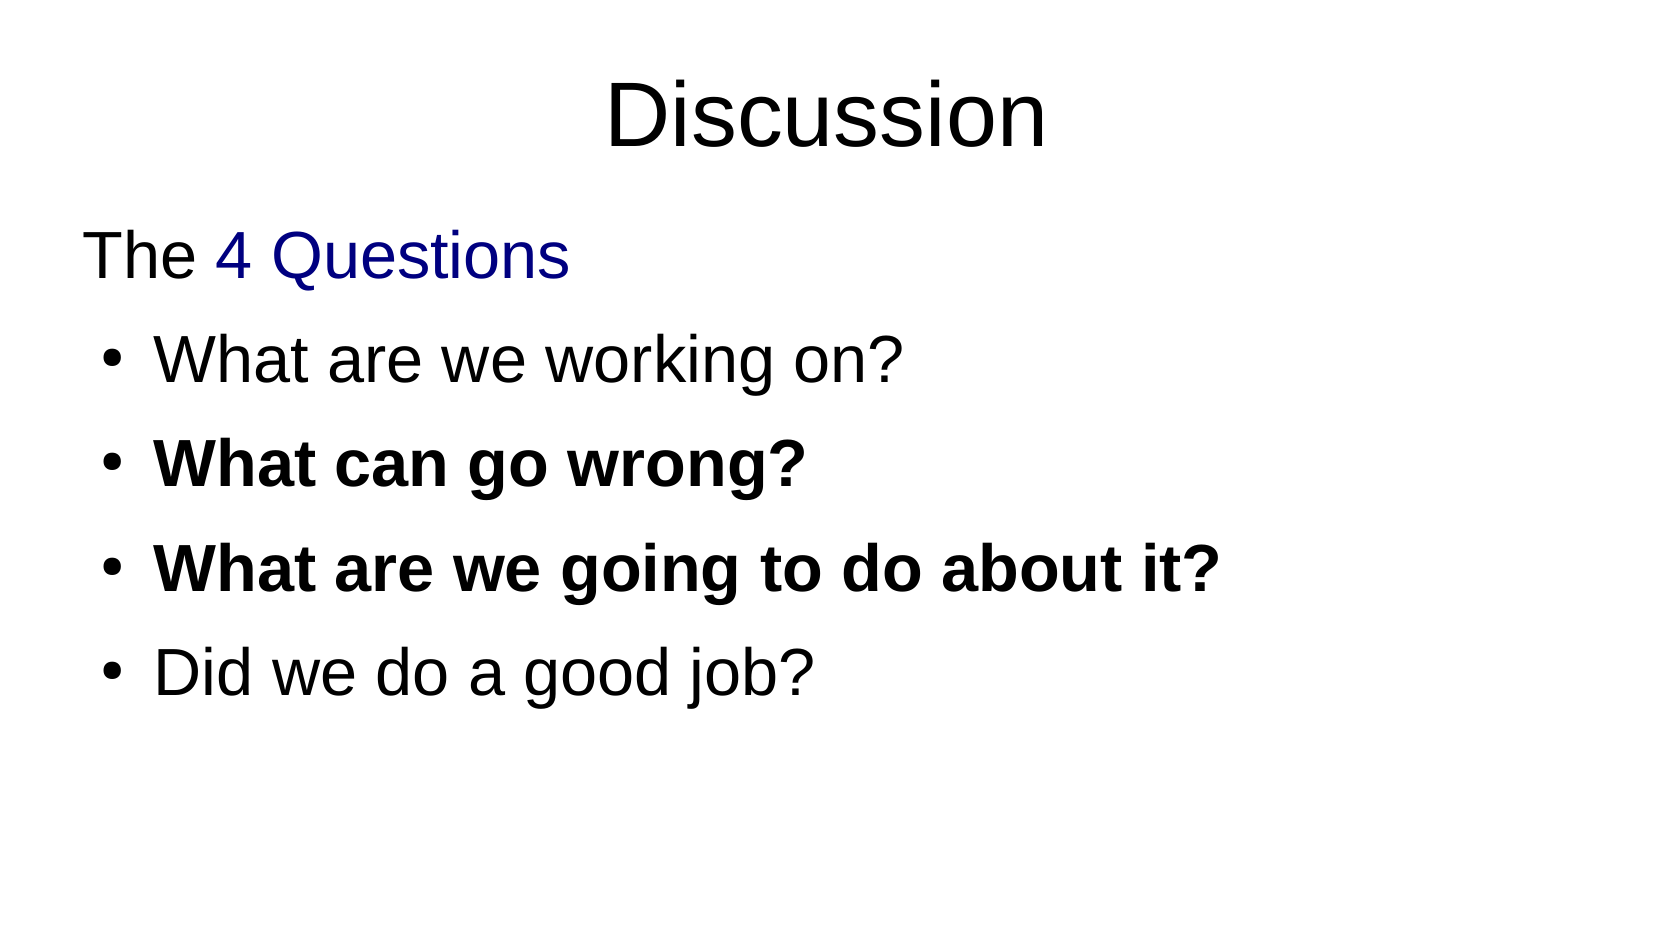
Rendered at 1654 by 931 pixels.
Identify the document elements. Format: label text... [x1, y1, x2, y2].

list The 4 Questions What are we working on? What can go wrong? What are we going to do about it? Did we do a good job? [82, 217, 1571, 758]
title Discussion [82, 37, 1571, 193]
